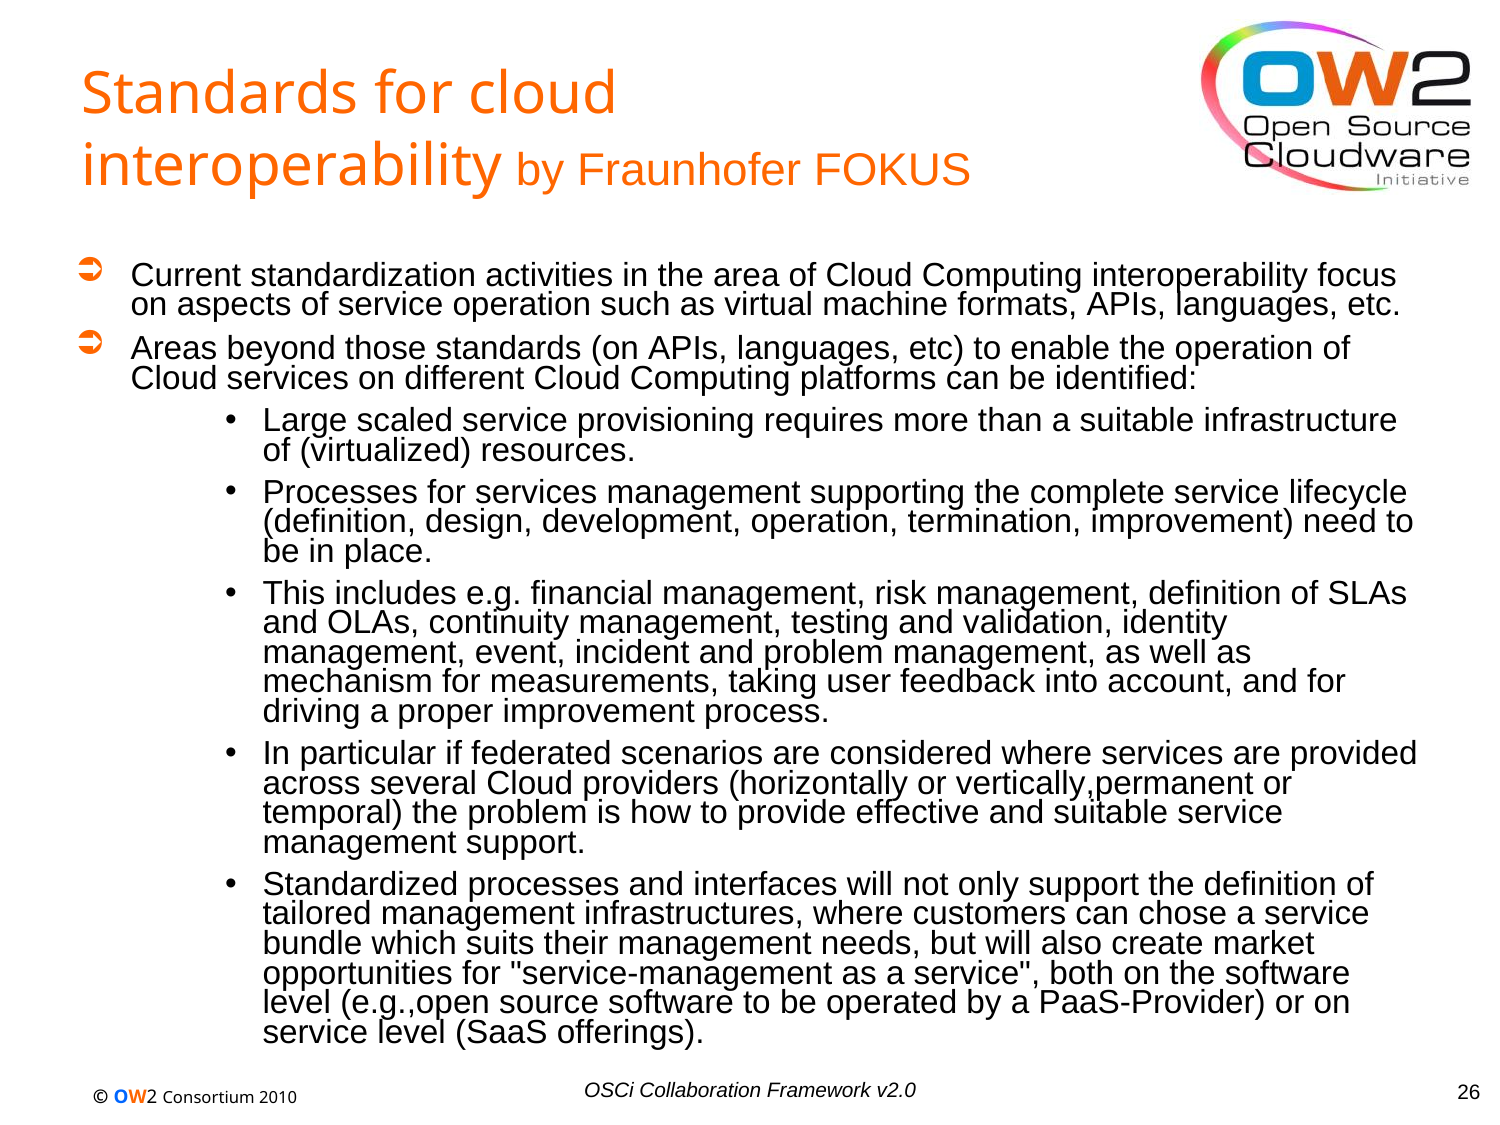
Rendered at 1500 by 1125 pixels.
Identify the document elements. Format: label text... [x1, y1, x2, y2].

list Current standardization activities in the area of Cloud Computing interoperability focus on aspects of service operation such as virtual machine formats, APIs, languages, etc. Areas beyond those standards (on APIs, languages, etc) to enable the operation of Cloud services on different Cloud Computing platforms can be identified: Large scaled service provisioning requires more than a suitable infrastructure of (virtualized) resources. Processes for services management supporting the complete service lifecycle (definition, design, development, operation, termination, improvement) need to be in place. This includes e.g. financial management, risk management, definition of SLAs and OLAs, continuity management, testing and validation, identity management, event, incident and problem management, as well as mechanism for measurements, taking user feedback into account, and for driving a proper improvement process. In particular if federated scenarios are considered where services are provided across several Cloud providers (horizontally or vertically,permanent or temporal) the problem is how to provide effective and suitable service management support. Standardized processes and interfaces will not only support the definition of tailored management infrastructures, where customers can chose a service bundle which suits their management needs, but will also create market opportunities for "service-management as a service", both on the software level (e.g.,open source software to be operated by a PaaS-Provider) or on service level (SaaS offerings). [74, 262, 1425, 1062]
picture [1199, 19, 1472, 195]
title Standards for cloud interoperability by Fraunhofer FOKUS [81, 43, 1182, 213]
